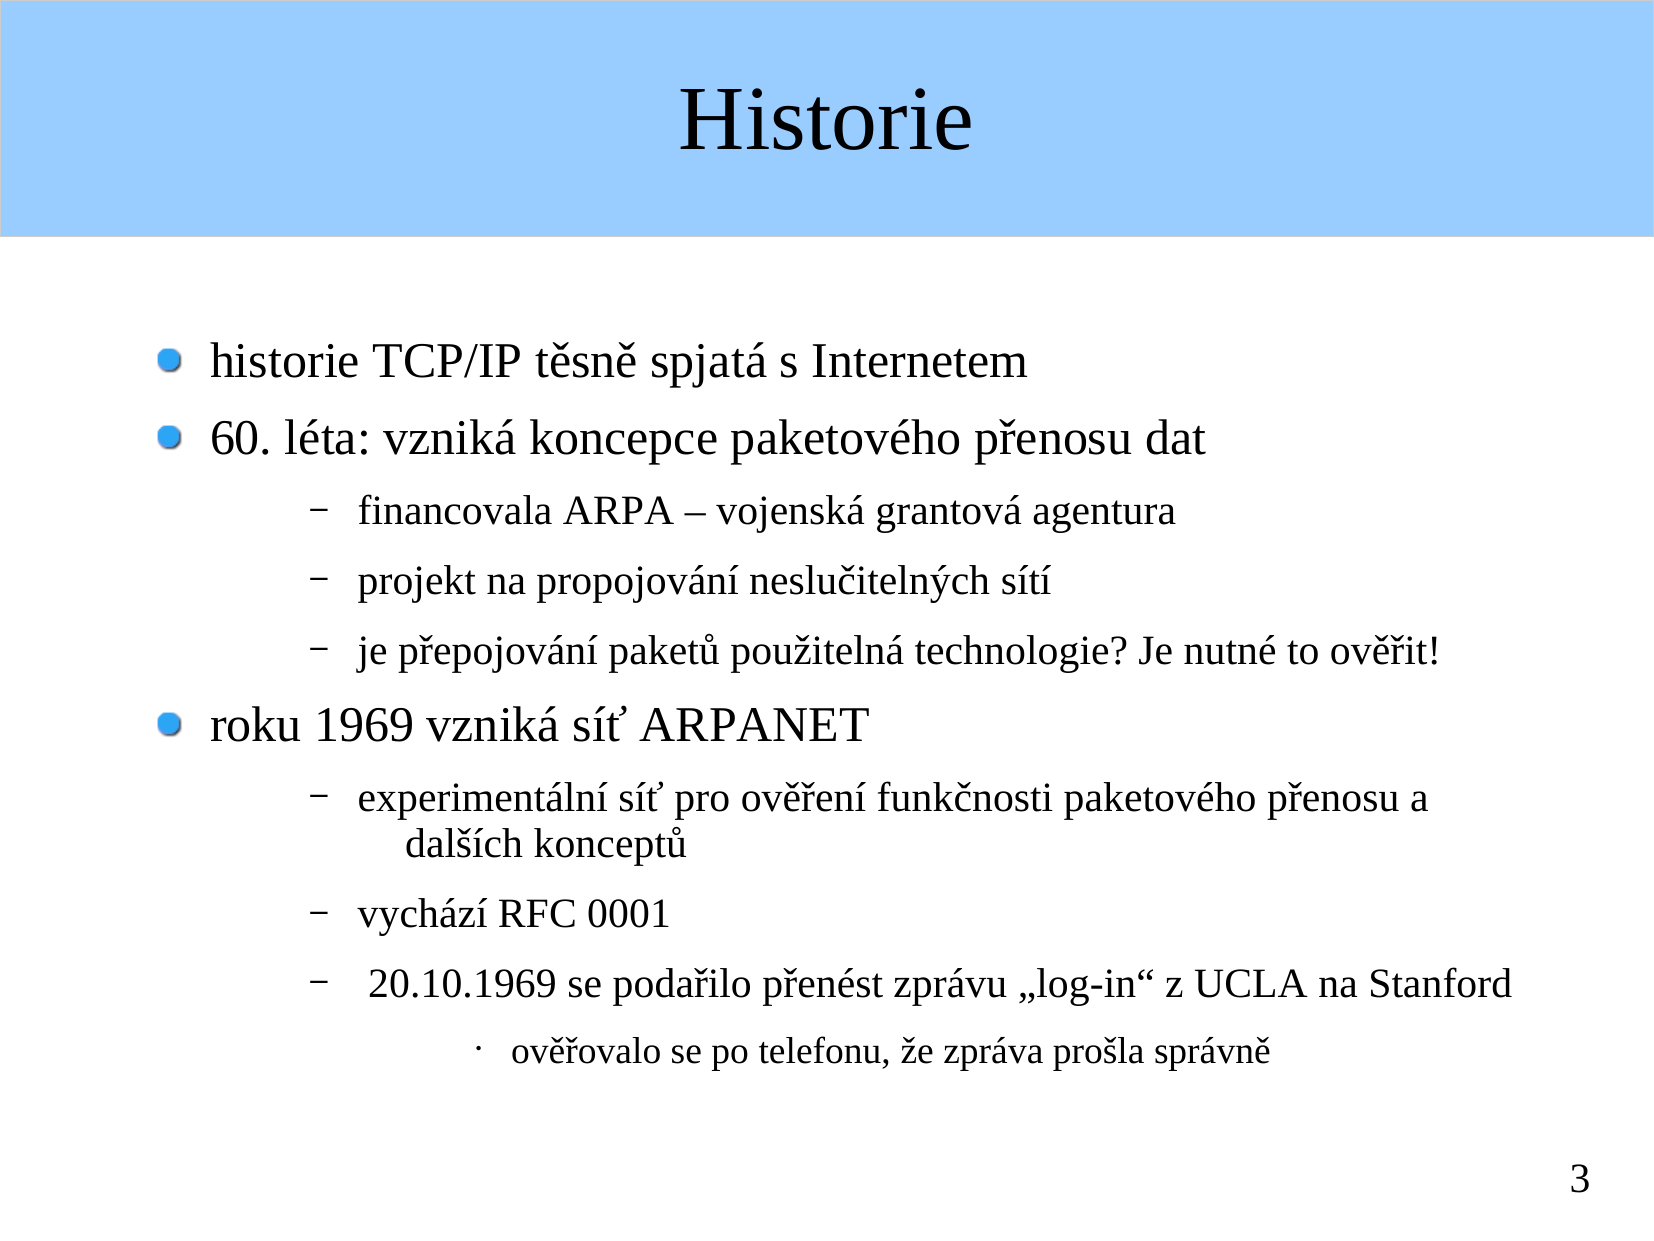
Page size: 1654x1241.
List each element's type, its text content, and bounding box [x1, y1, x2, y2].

title Historie [0, 0, 1654, 237]
list historie TCP/IP těsně spjatá s Internetem 60. léta: vzniká koncepce paketového přenosu dat financovala ARPA – vojenská grantová agentura projekt na propojování neslučitelných sítí je přepojování paketů použitelná technologie? Je nutné to ověřit! roku 1969 vzniká síť ARPANET experimentální síť pro ověření funkčnosti paketového přenosu a dalších konceptů vychází RFC 0001 20.10.1969 se podařilo přenést zprávu „log-in“ z UCLA na Stanford ověřovalo se po telefonu, že zpráva prošla správně [121, 332, 1534, 1210]
